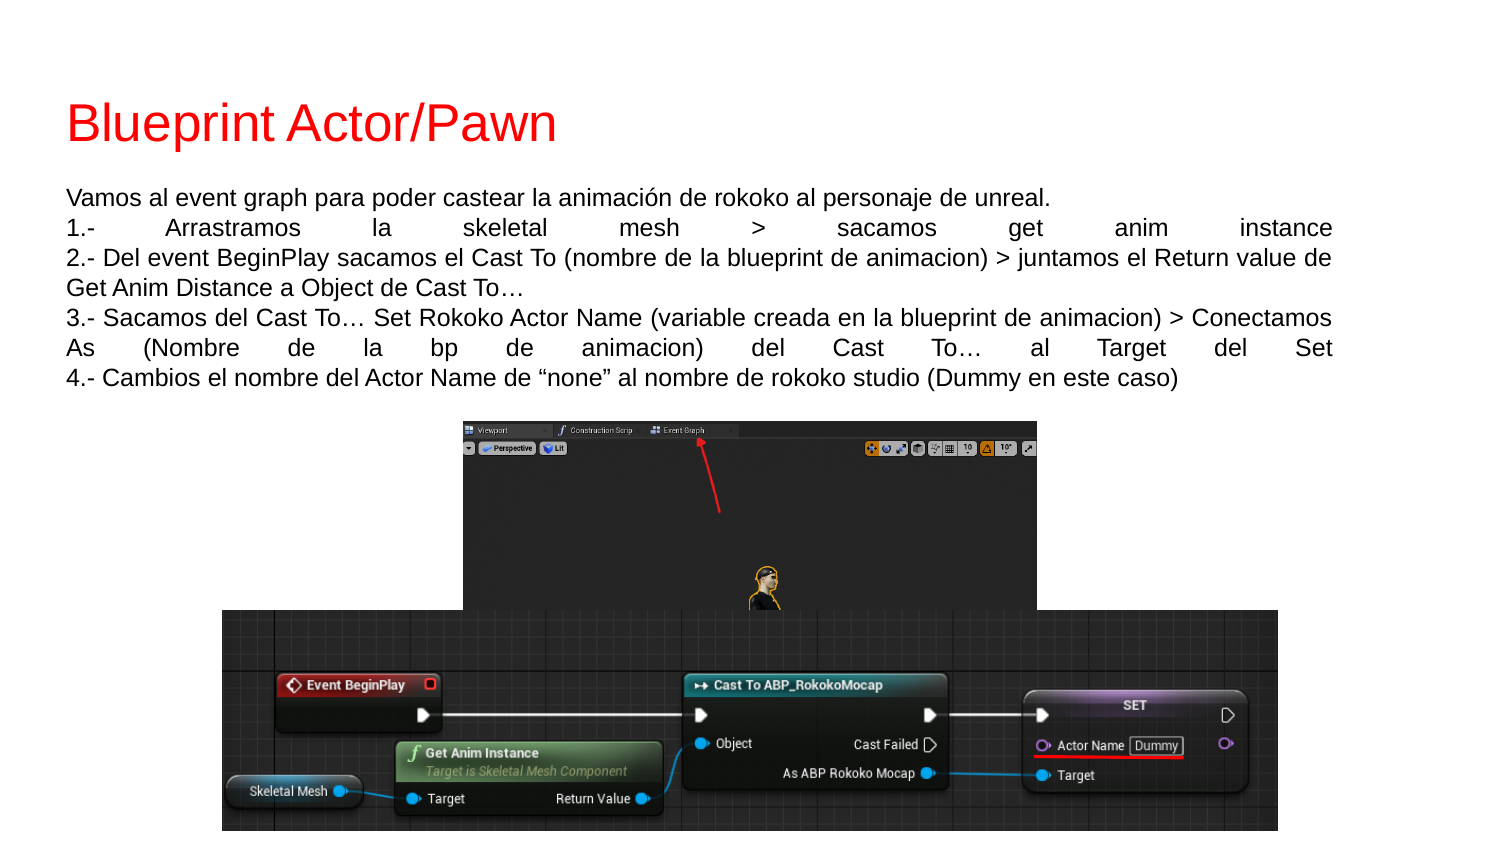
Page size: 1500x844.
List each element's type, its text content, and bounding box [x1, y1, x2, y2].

picture [222, 421, 1278, 831]
title Blueprint Actor/Pawn [51, 72, 1449, 167]
text_box Vamos al event graph para poder castear la animación de rokoko al personaje de unreal. 1.- Arrastramos la skeletal mesh > sacamos get anim instance 2.- Del event BeginPlay sacamos el Cast To (nombre de la blueprint de animacion) > juntamos el Return value de Get Anim Distance a Object de Cast To… 3.- Sacamos del Cast To… Set Rokoko Actor Name (variable creada en la blueprint de animacion) > Conectamos As (Nombre de la bp de animacion) del Cast To… al Target del Set 4.- Cambios el nombre del Actor Name de “none” al nombre de rokoko studio (Dummy en este caso) [51, 166, 1351, 407]
